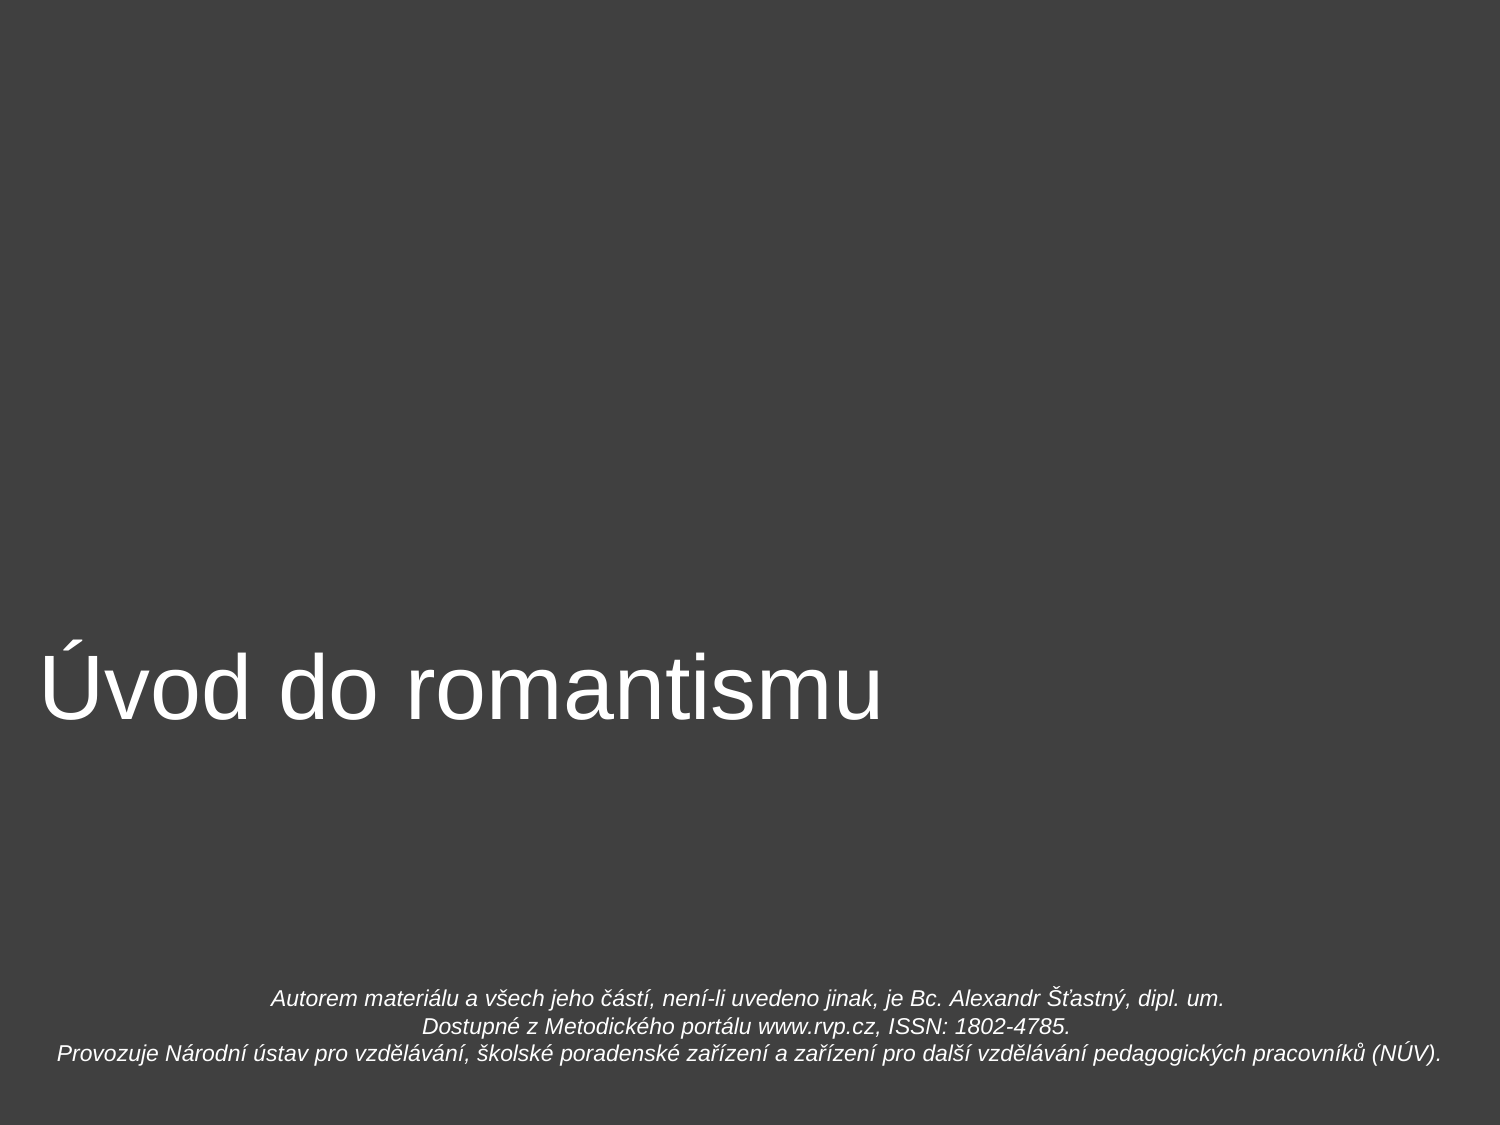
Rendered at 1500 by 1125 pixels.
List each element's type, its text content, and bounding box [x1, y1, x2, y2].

title Úvod do romantismu [23, 539, 1313, 868]
text_box Autorem materiálu a všech jeho částí, není-li uvedeno jinak, je Bc. Alexandr Šťastný, dipl. um. Dostupné z Metodického portálu www.rvp.cz, ISSN: 1802-4785. Provozuje Národní ústav pro vzdělávání, školské poradenské zařízení a zařízení pro další vzdělávání pedagogických pracovníků (NÚV). [0, 976, 1500, 1074]
